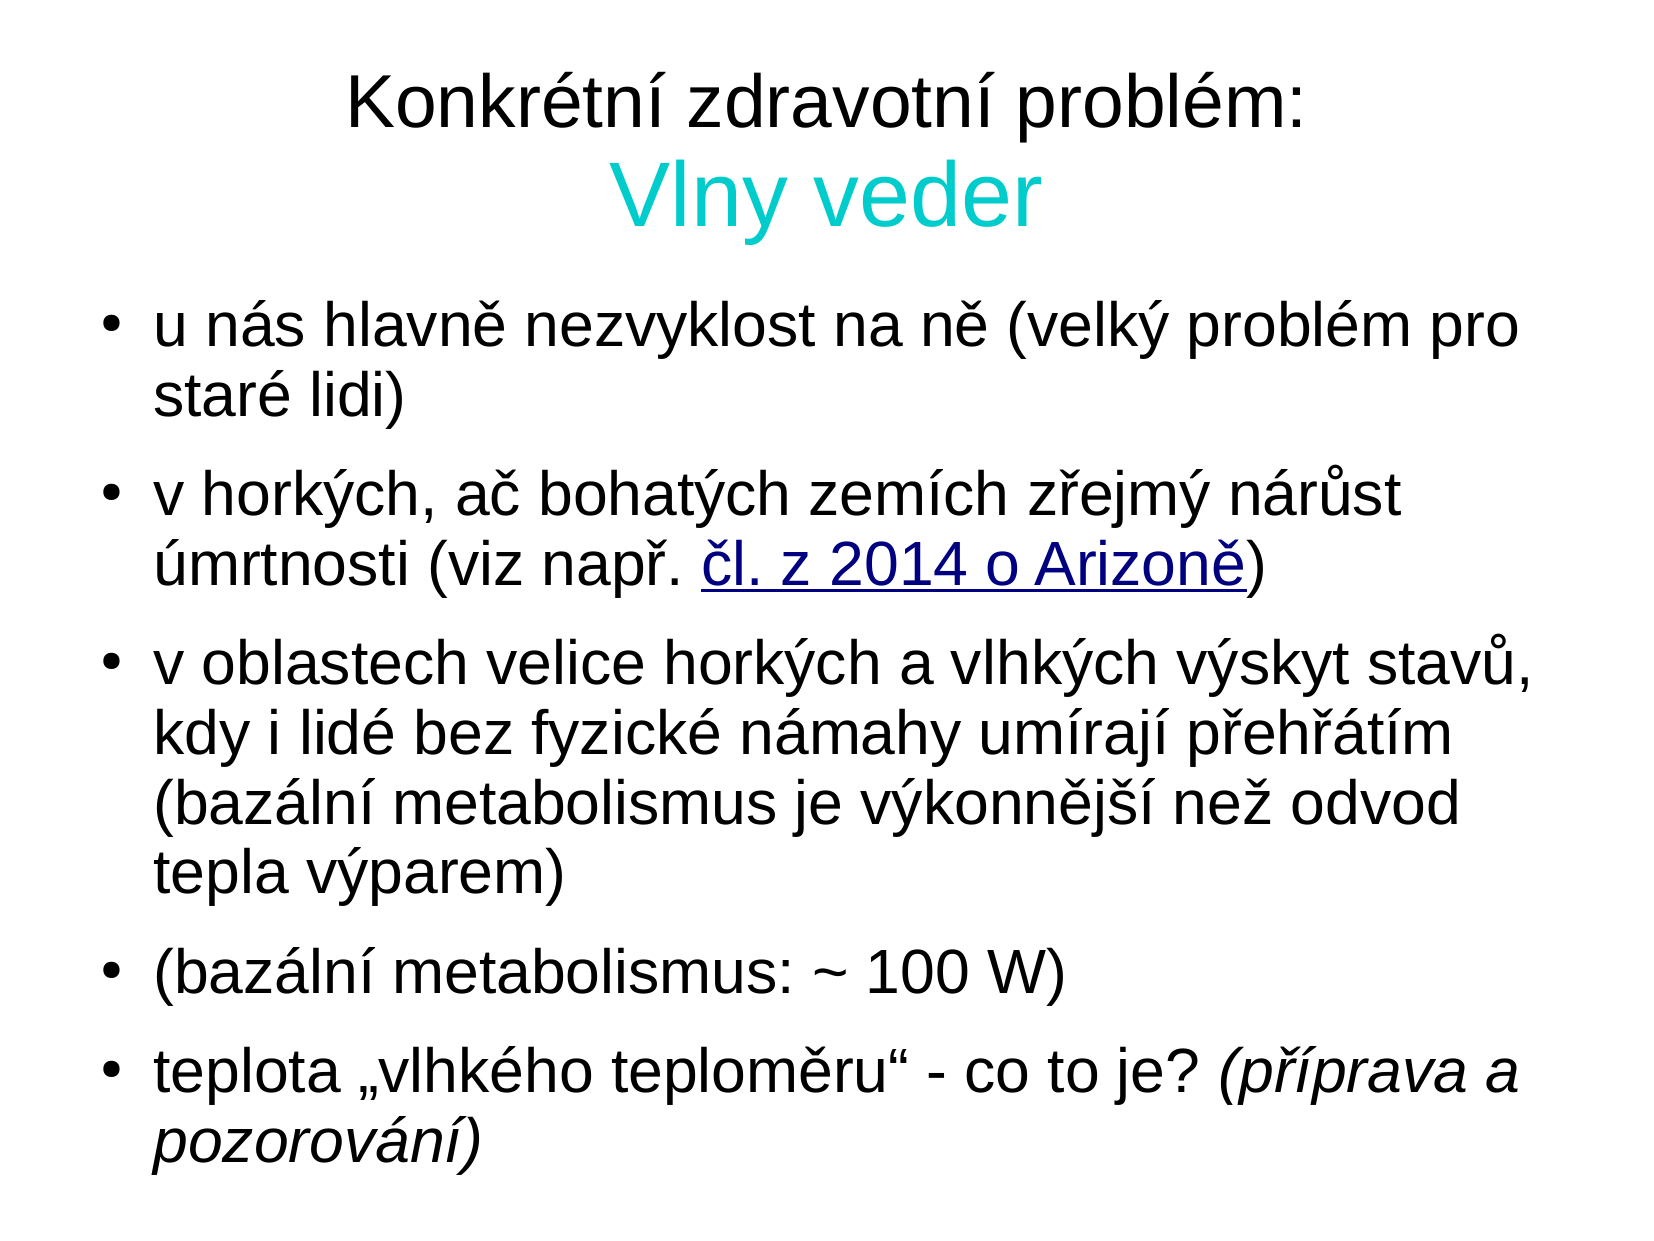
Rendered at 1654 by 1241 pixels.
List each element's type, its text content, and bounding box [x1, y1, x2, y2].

list u nás hlavně nezvyklost na ně (velký problém pro staré lidi) v horkých, ač bohatých zemích zřejmý nárůst úmrtnosti (viz např. čl. z 2014 o Arizoně) v oblastech velice horkých a vlhkých výskyt stavů, kdy i lidé bez fyzické námahy umírají přehřátím (bazální metabolismus je výkonnější než odvod tepla výparem) (bazální metabolismus: ~ 100 W) teplota „vlhkého teploměru“ - co to je? (příprava a pozorování) [82, 290, 1571, 1231]
title Konkrétní zdravotní problém: Vlny veder [82, 49, 1571, 257]
